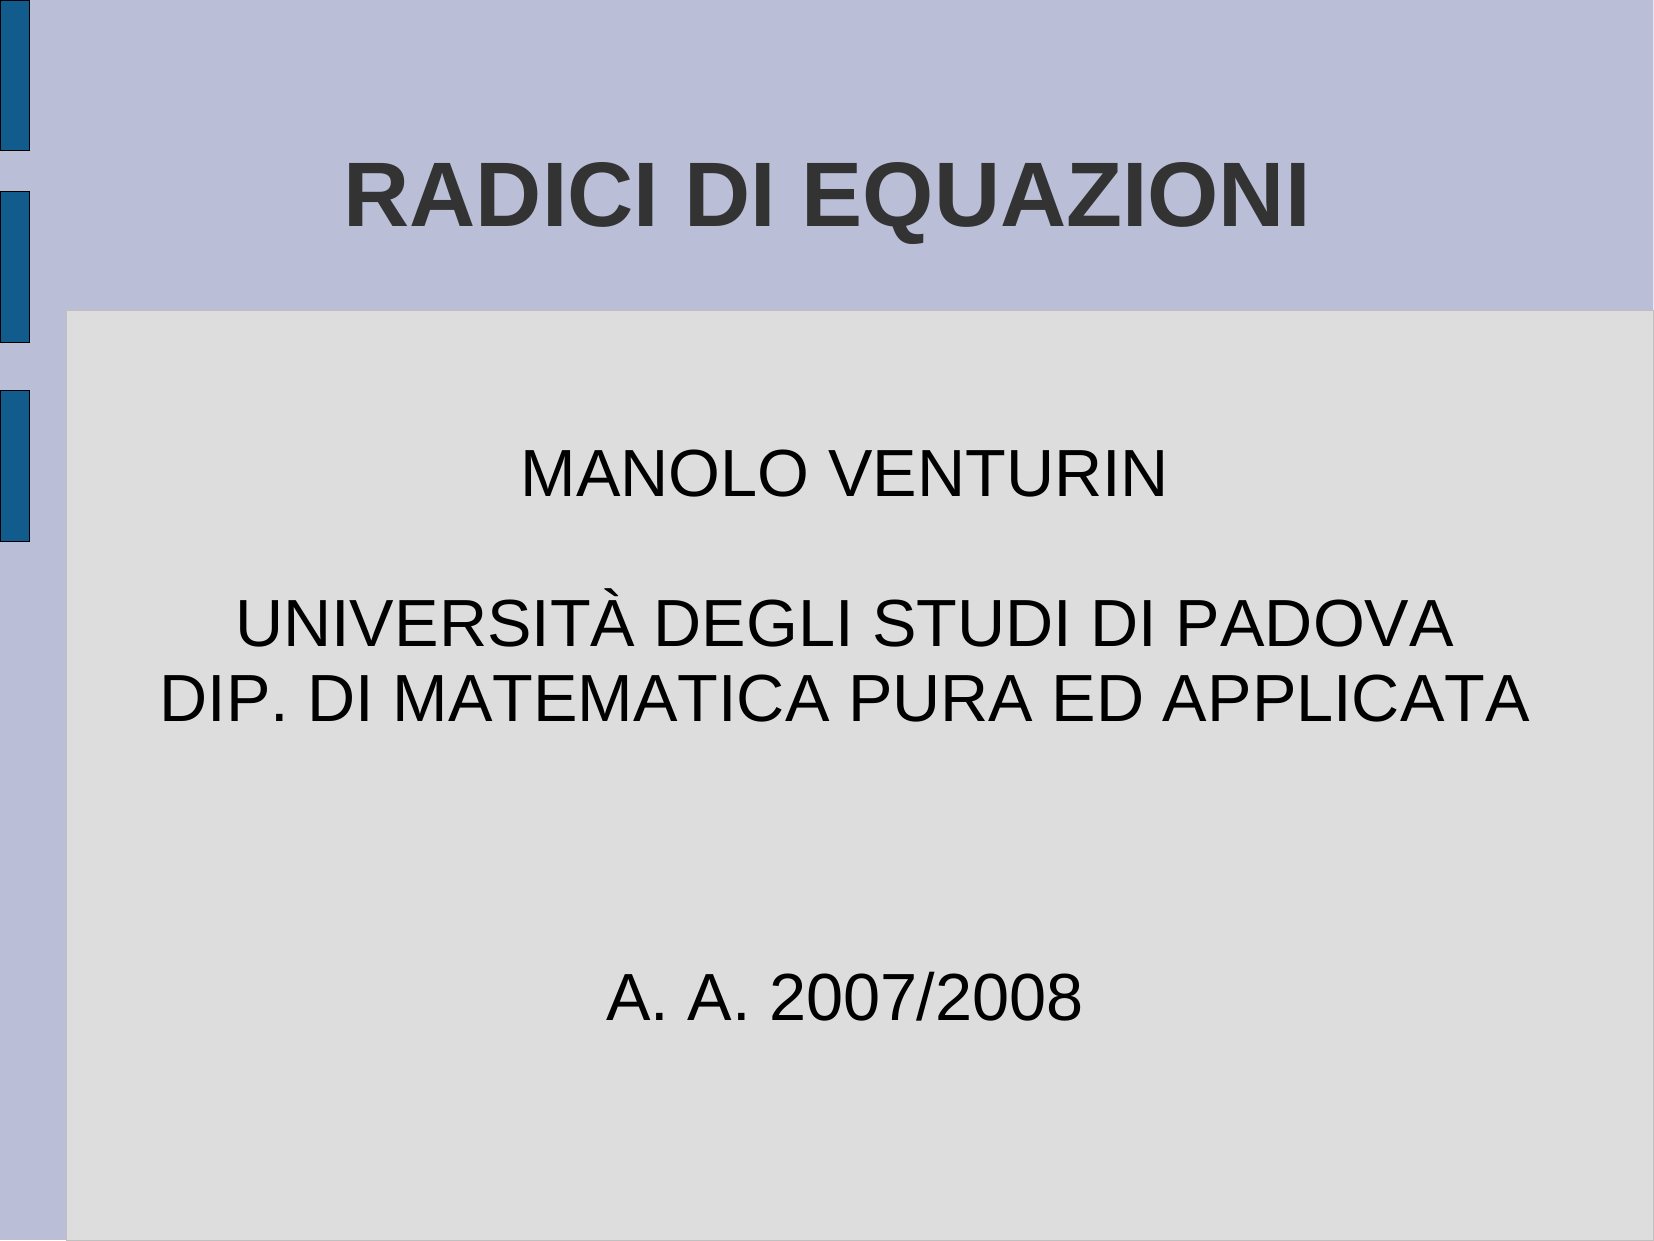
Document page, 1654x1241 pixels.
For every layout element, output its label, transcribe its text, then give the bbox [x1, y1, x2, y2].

subtitle MANOLO VENTURIN UNIVERSITÀ DEGLI STUDI DI PADOVA DIP. DI MATEMATICA PURA ED APPLICATA A. A. 2007/2008 [121, 352, 1534, 1119]
title RADICI DI EQUAZIONI [121, 98, 1534, 291]
